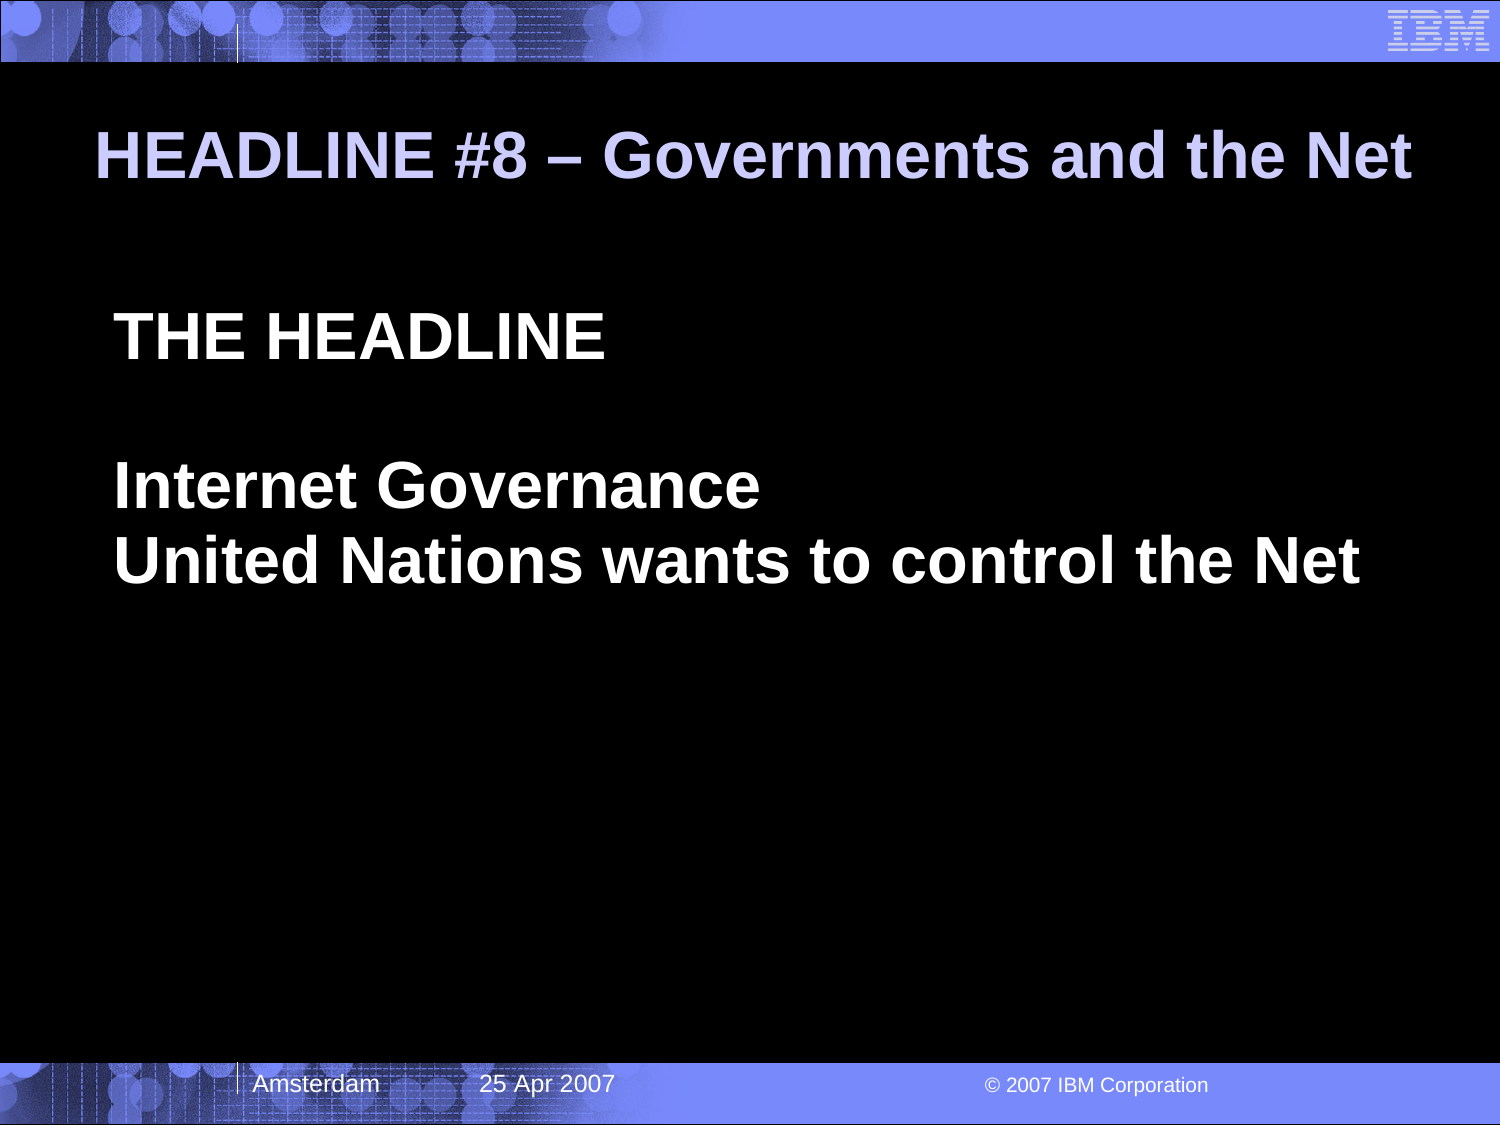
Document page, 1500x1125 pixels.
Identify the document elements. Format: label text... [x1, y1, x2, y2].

picture [0, 1063, 1500, 1124]
list THE HEADLINE Internet Governance United Nations wants to control the Net [99, 291, 1500, 1037]
title HEADLINE #8 – Governments and the Net [79, 116, 1433, 277]
picture [1, 1, 1500, 62]
